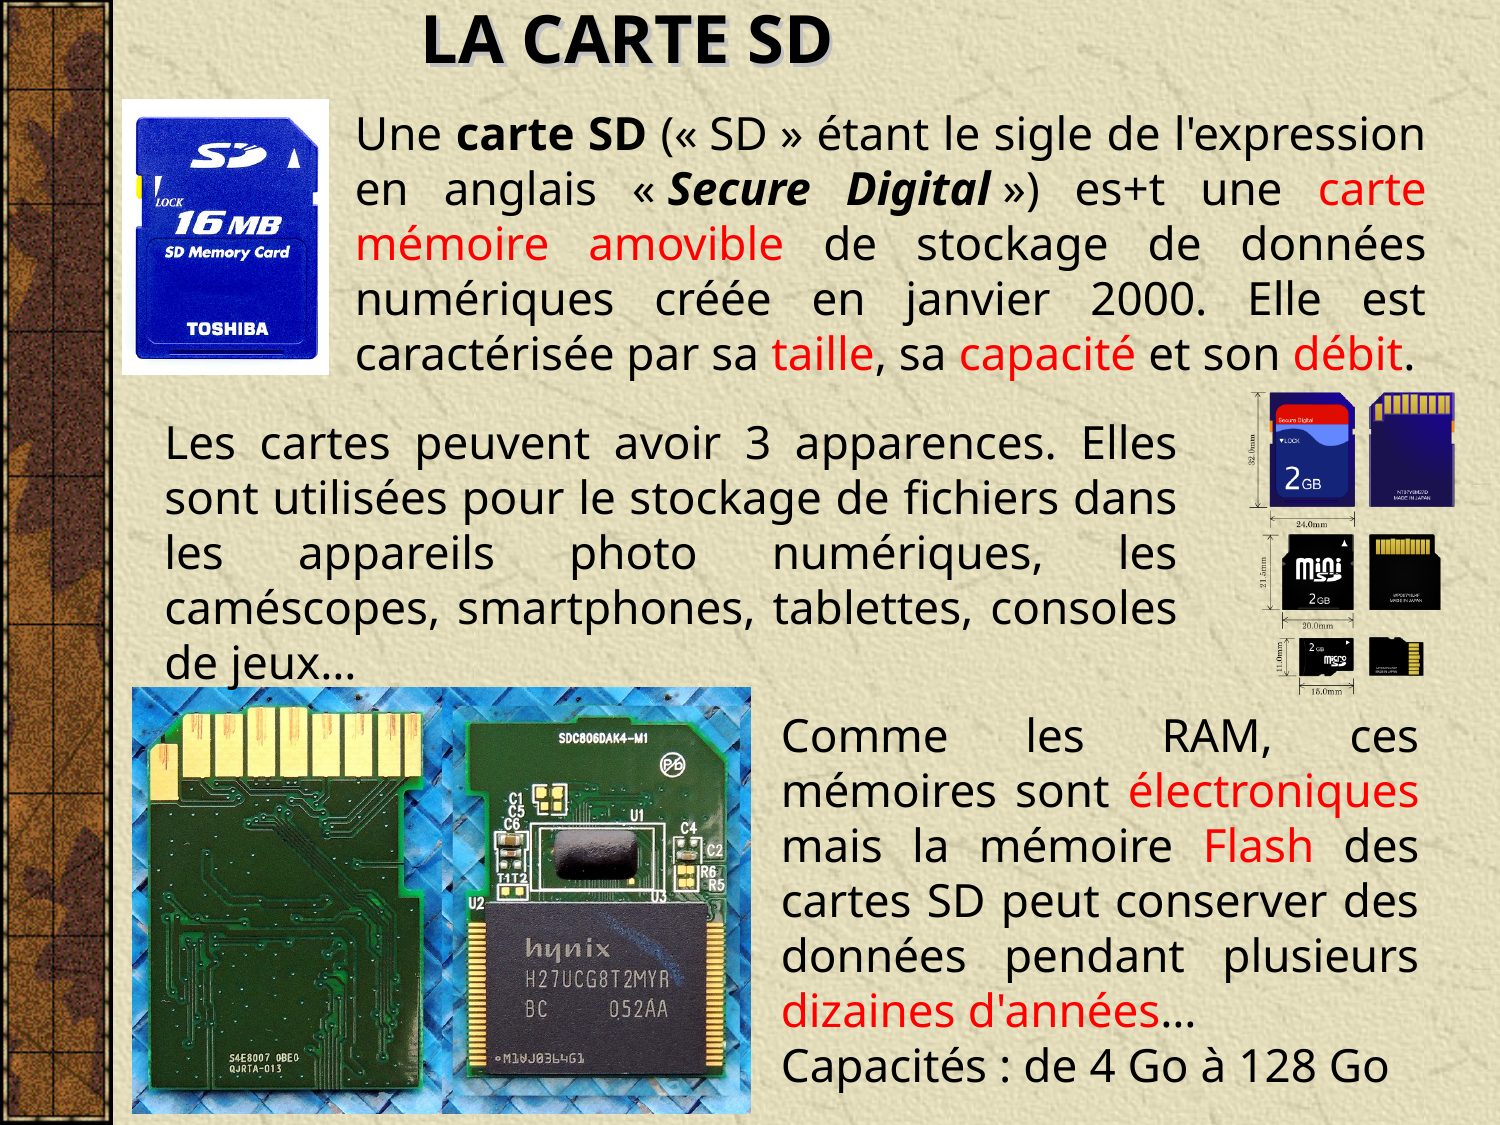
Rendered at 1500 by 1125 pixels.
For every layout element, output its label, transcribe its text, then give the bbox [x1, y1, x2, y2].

text_box Une carte SD (« SD » étant le sigle de l'expression en anglais « Secure Digital ») es+t une carte mémoire amovible de stockage de données numériques créée en janvier 2000. Elle est caractérisée par sa taille, sa capacité et son débit. [340, 97, 1469, 387]
picture [0, 0, 1500, 1125]
text_box Les cartes peuvent avoir 3 apparences. Elles sont utilisées pour le stockage de fichiers dans les appareils photo numériques, les caméscopes, smartphones, tablettes, consoles de jeux… [149, 406, 1221, 751]
text_box Comme les RAM, ces mémoires sont électroniques mais la mémoire Flash des cartes SD peut conserver des données pendant plusieurs dizaines d'années… Capacités : de 4 Go à 128 Go [766, 699, 1469, 1099]
text_box LA CARTE SD‏ [110, 0, 1144, 100]
